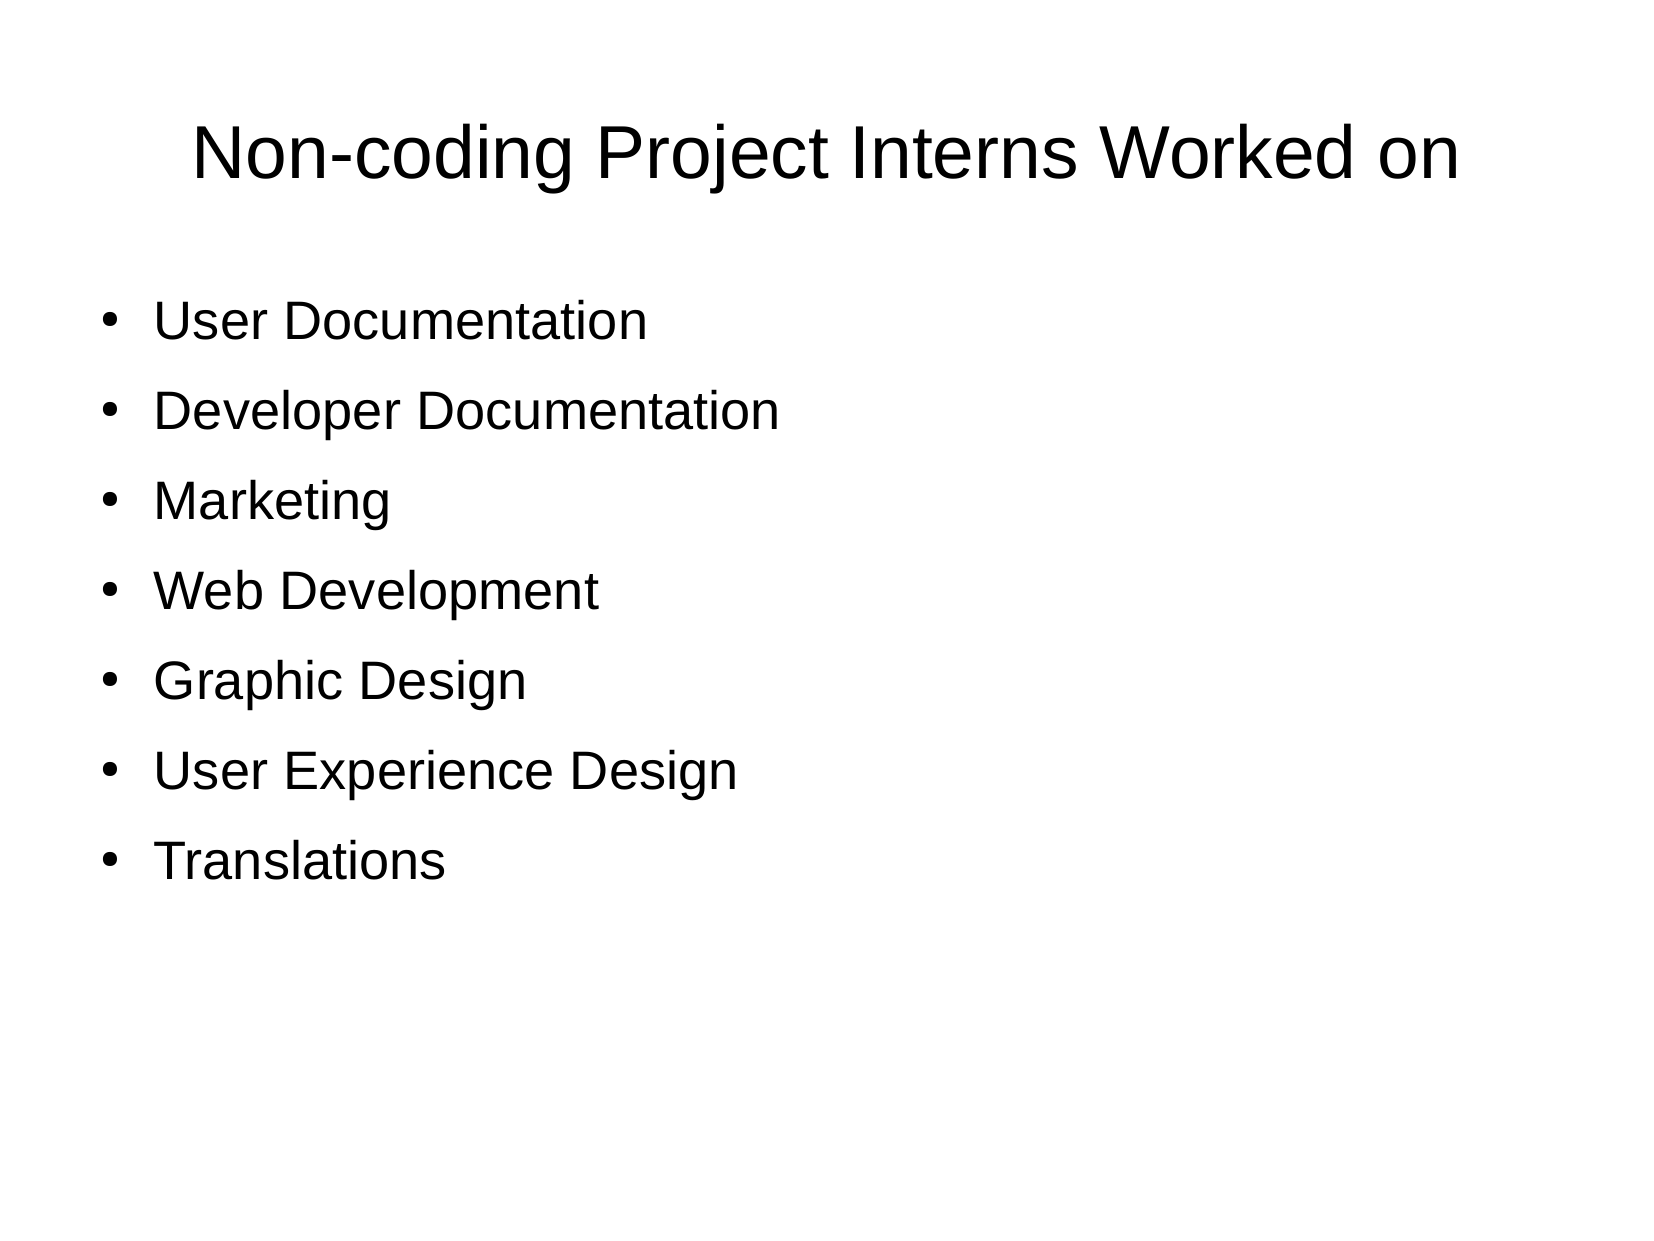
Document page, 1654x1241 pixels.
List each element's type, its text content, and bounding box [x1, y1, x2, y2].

title Non-coding Project Interns Worked on [82, 49, 1571, 257]
list User Documentation Developer Documentation Marketing Web Development Graphic Design User Experience Design Translations [82, 290, 1571, 1010]
